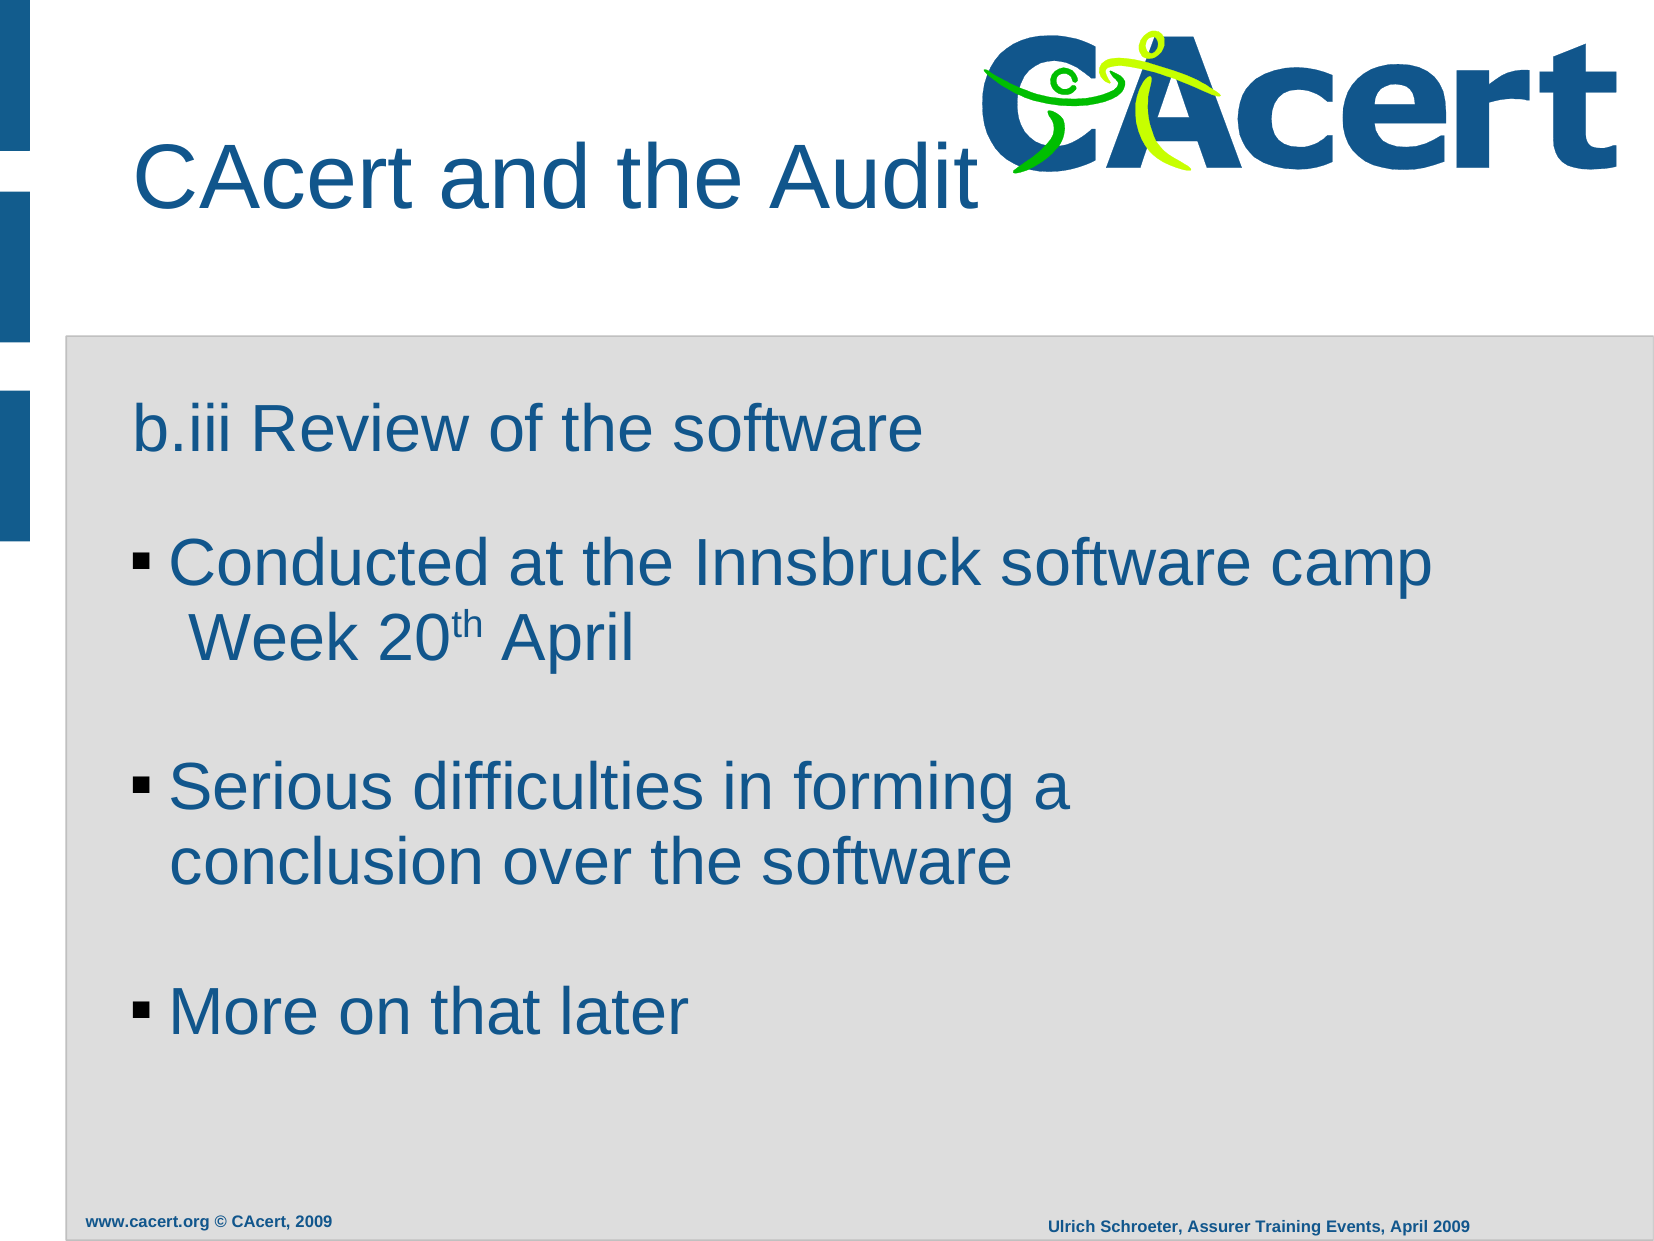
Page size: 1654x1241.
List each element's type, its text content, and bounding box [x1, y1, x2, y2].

text_box CAcert and the Audit [118, 118, 995, 236]
text_box b.iii Review of the software Conducted at the Innsbruck software camp Week 20th April Serious difficulties in forming a conclusion over the software More on that later [118, 383, 1450, 1059]
